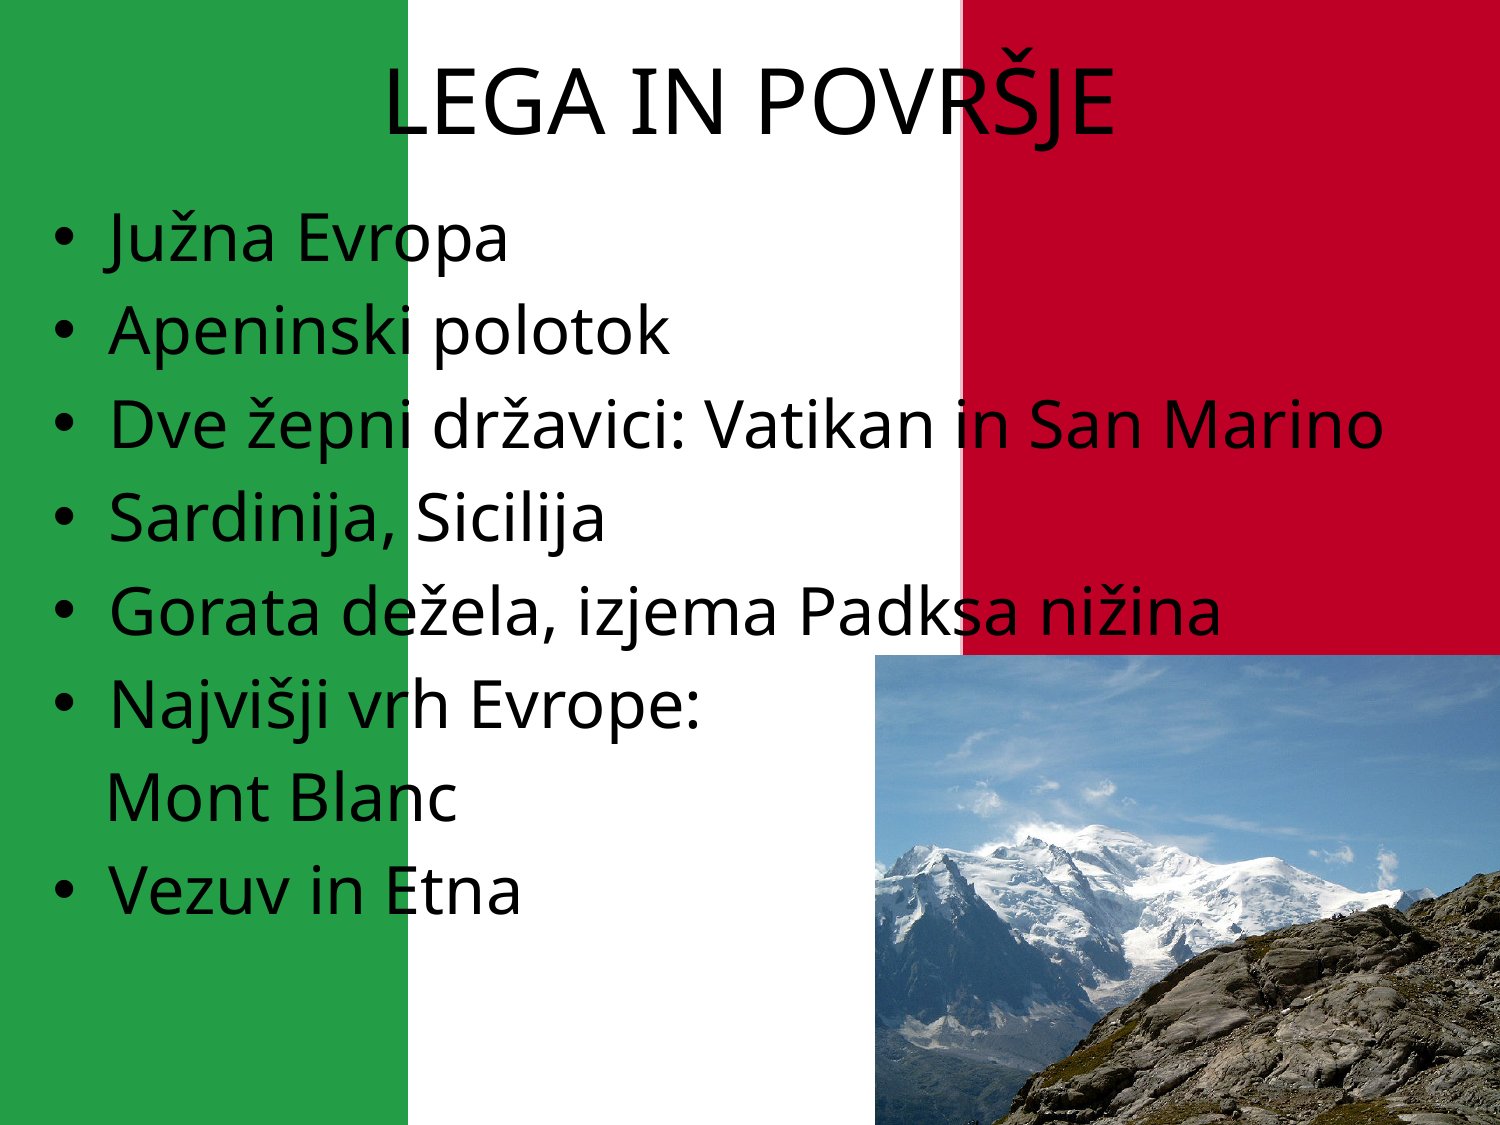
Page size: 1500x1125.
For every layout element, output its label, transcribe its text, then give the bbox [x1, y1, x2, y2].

title LEGA IN POVRŠJE [75, 0, 1425, 187]
picture [0, 0, 1500, 1125]
list Južna Evropa Apeninski polotok Dve žepni državici: Vatikan in San Marino Sardinija, Sicilija Gorata dežela, izjema Padksa nižina Najvišji vrh Evrope: Mont Blanc Vezuv in Etna [37, 187, 1425, 968]
